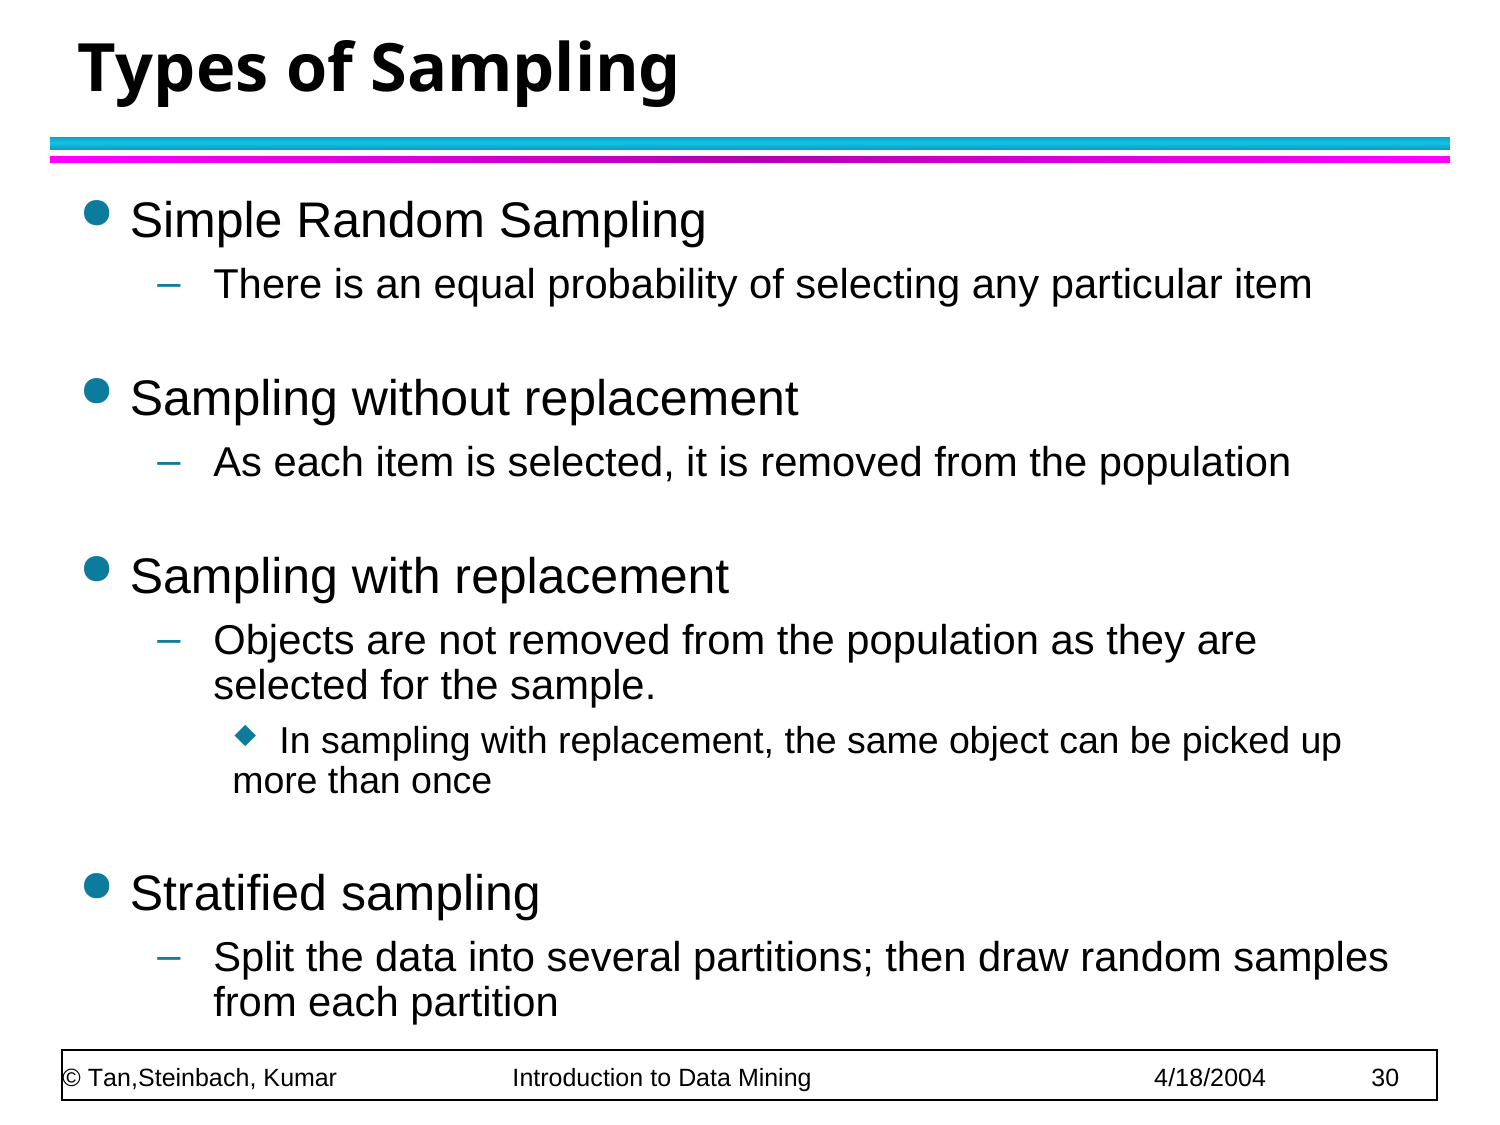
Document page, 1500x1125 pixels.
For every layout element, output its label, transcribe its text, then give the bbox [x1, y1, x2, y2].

title Types of Sampling [62, 22, 1421, 113]
list Simple Random Sampling There is an equal probability of selecting any particular item Sampling without replacement As each item is selected, it is removed from the population Sampling with replacement Objects are not removed from the population as they are selected for the sample. In sampling with replacement, the same object can be picked up more than once Stratified sampling Split the data into several partitions; then draw random samples from each partition [67, 187, 1432, 1038]
